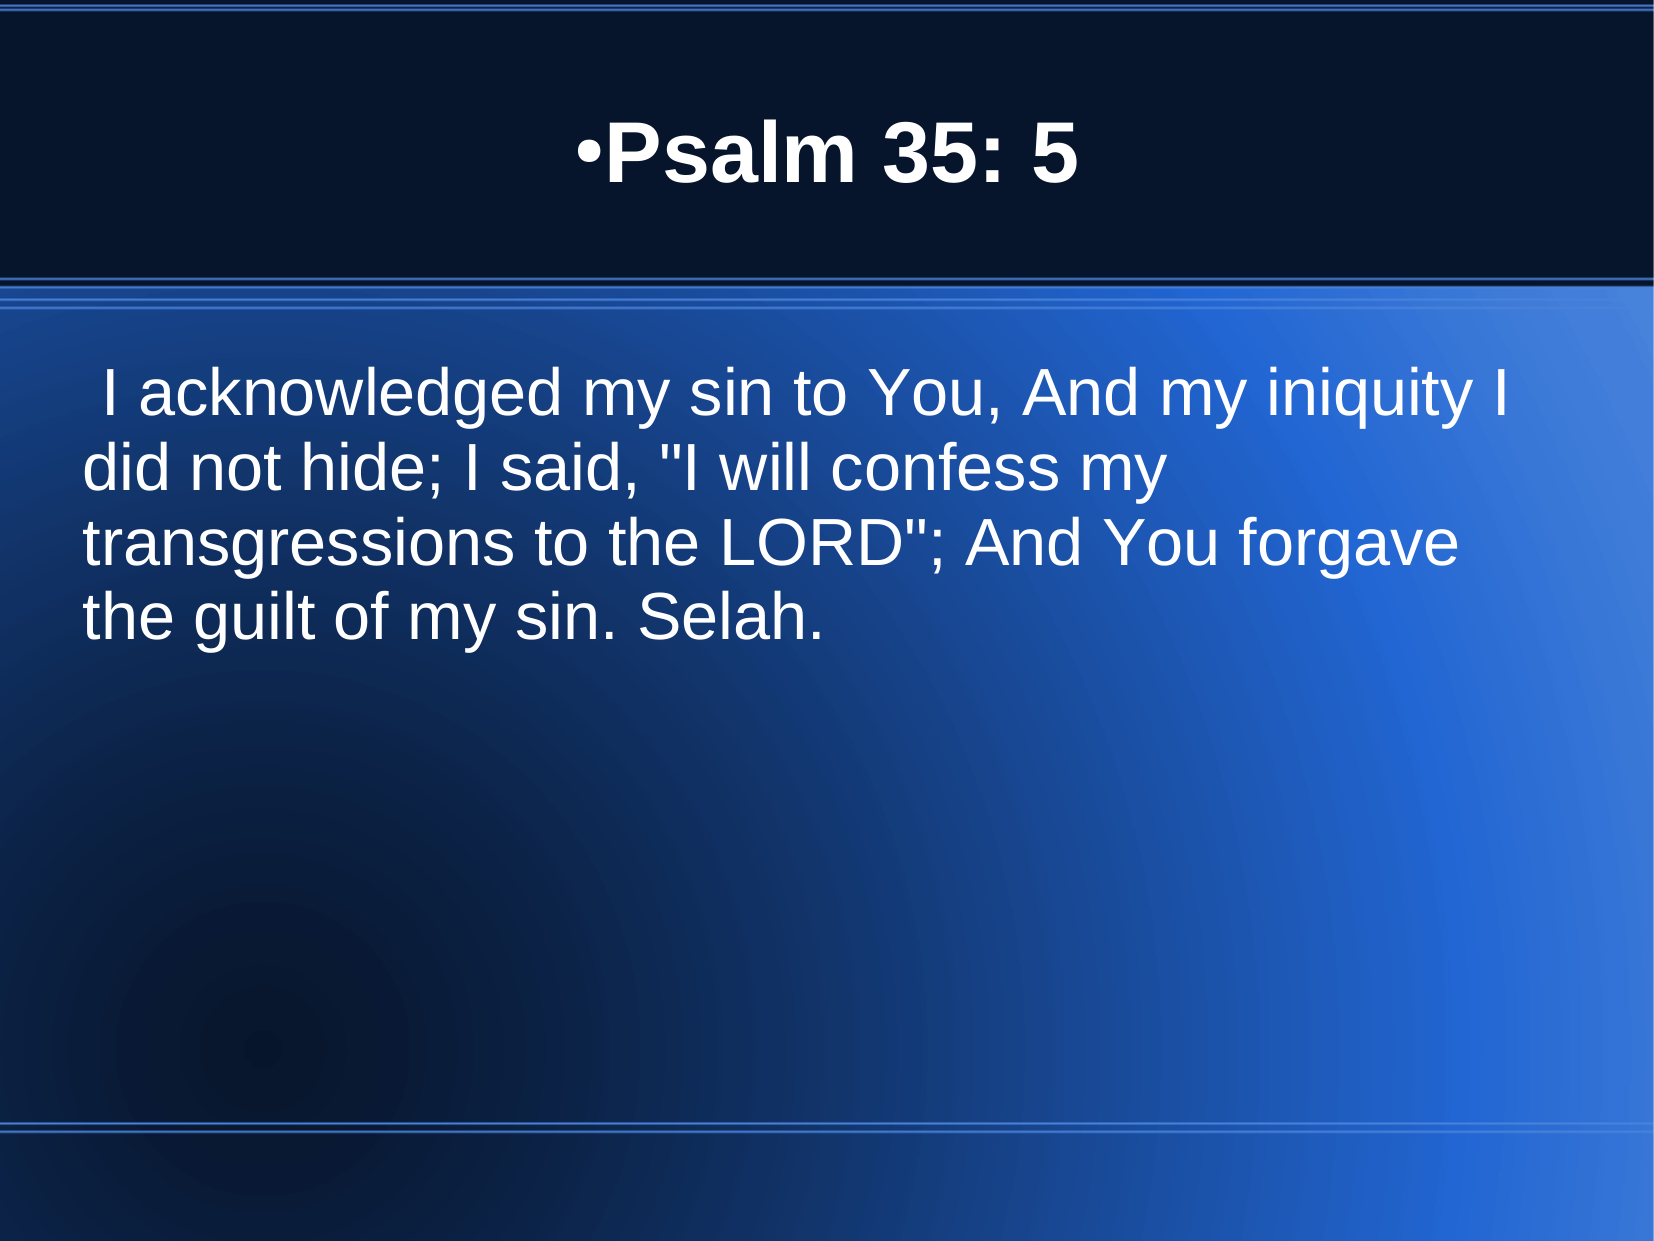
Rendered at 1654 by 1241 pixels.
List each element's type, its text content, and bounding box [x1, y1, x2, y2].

picture [0, 0, 1654, 1241]
list I acknowledged my sin to You, And my iniquity I did not hide; I said, "I will confess my transgressions to the LORD"; And You forgave the guilt of my sin. Selah. [82, 355, 1571, 1058]
title Psalm 35: 5 [82, 49, 1571, 257]
